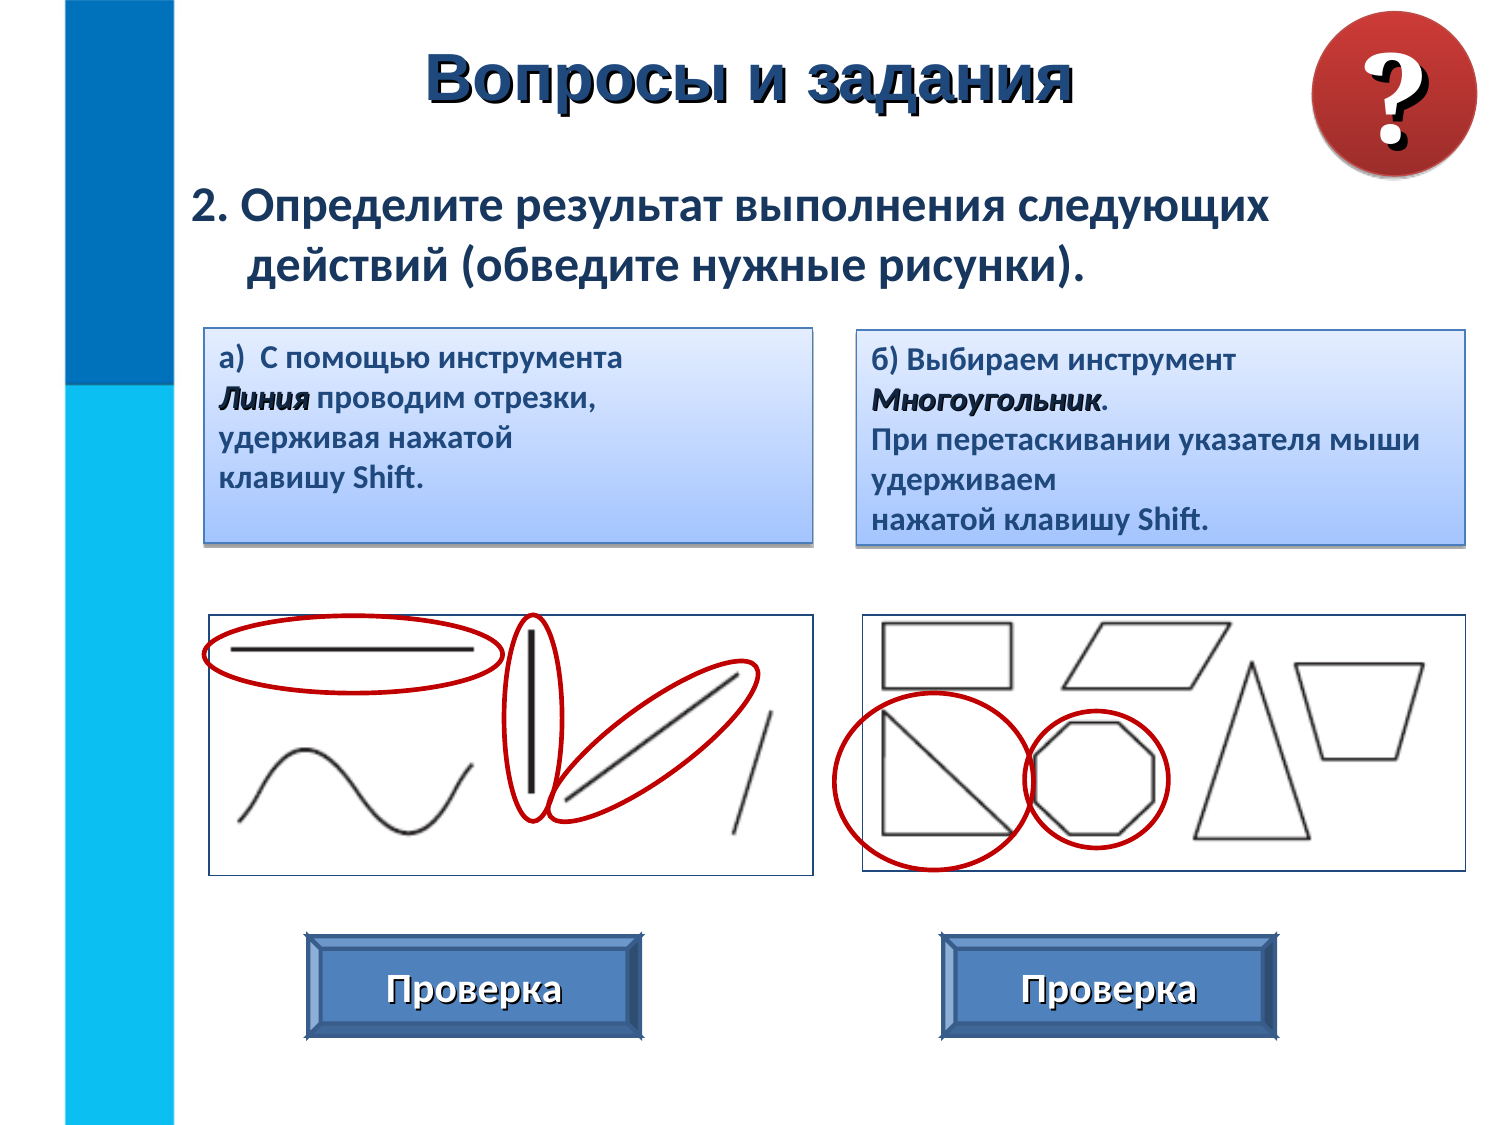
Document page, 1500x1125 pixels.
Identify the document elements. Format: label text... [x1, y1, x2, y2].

text_box б) Выбираем инструмент Многоугольник. При перетаскивании указателя мыши удерживаем нажатой клавишу Shift. [856, 329, 1465, 545]
text_box а) С помощью инструмента Линия проводим отрезки, удерживая нажатой клавишу Shift. [203, 328, 813, 544]
text_box ? [1312, 11, 1477, 176]
list 2. Определите результат выполнения следующих действий (обведите нужные рисунки). [175, 163, 1425, 305]
text_box Проверка [956, 949, 1262, 1023]
picture [0, 0, 1500, 1125]
text_box Проверка [321, 949, 627, 1023]
title Вопросы и задания [75, 0, 1426, 148]
